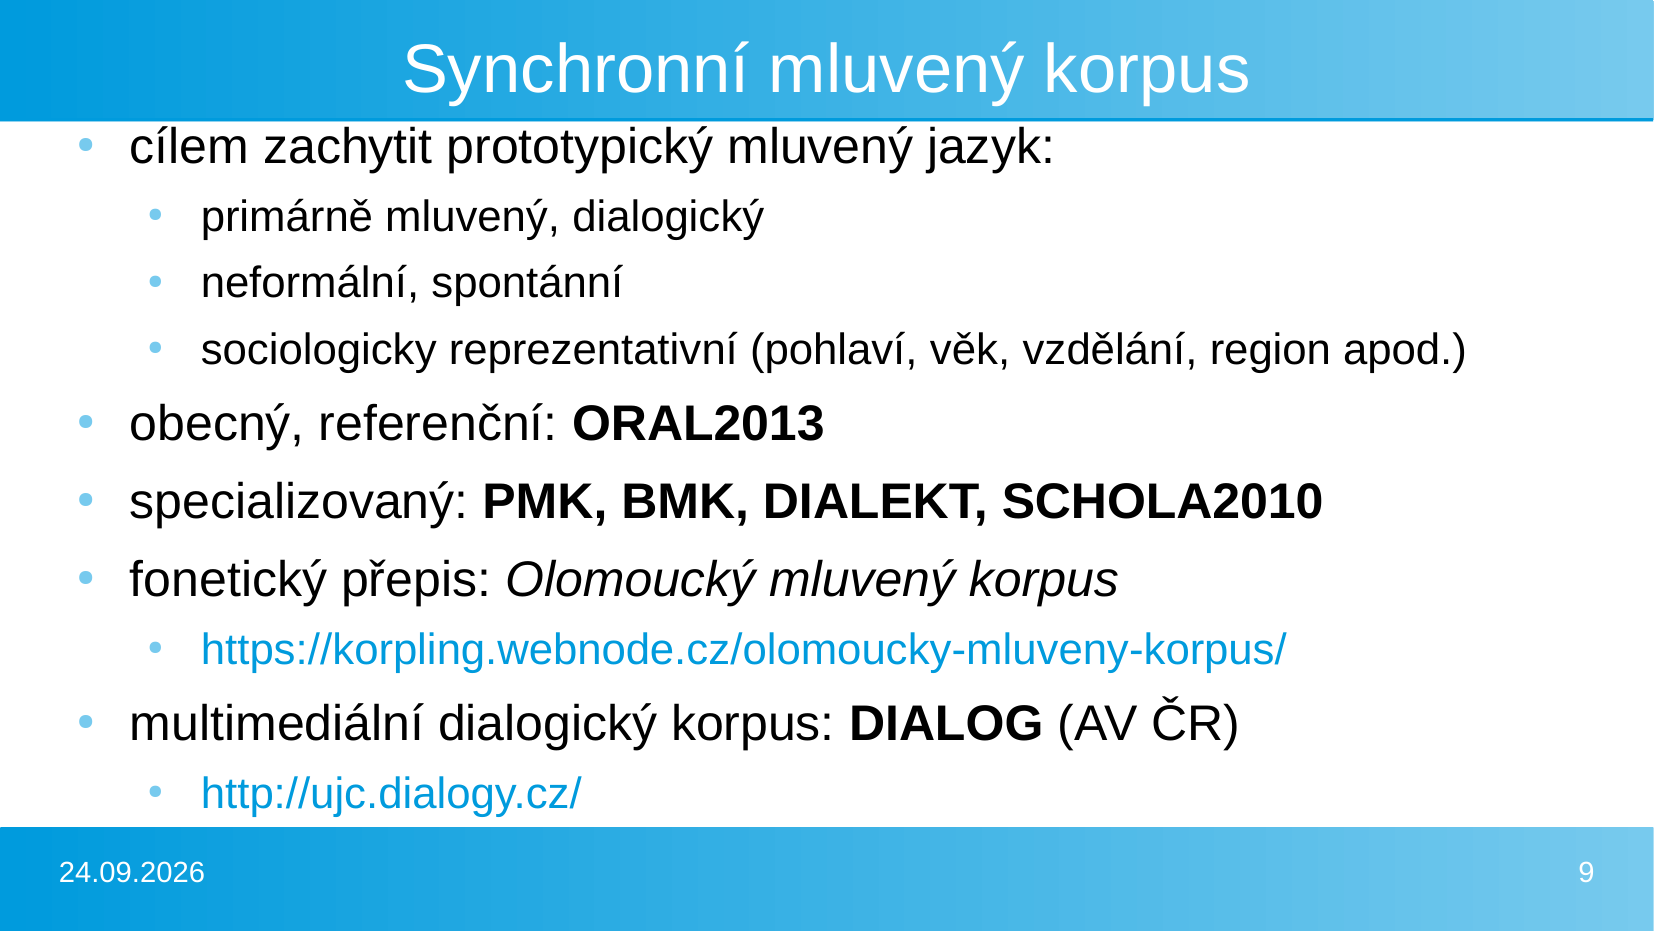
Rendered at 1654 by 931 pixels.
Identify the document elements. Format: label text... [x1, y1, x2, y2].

list cílem zachytit prototypický mluvený jazyk: primárně mluvený, dialogický neformální, spontánní sociologicky reprezentativní (pohlaví, věk, vzdělání, region apod.) obecný, referenční: ORAL2013 specializovaný: PMK, BMK, DIALEKT, SCHOLA2010 fonetický přepis: Olomoucký mluvený korpus https://korpling.webnode.cz/olomoucky-mluveny-korpus/ multimediální dialogický korpus: DIALOG (AV ČR) http://ujc.dialogy.cz/ [59, 118, 1595, 827]
title Synchronní mluvený korpus [59, 29, 1595, 108]
